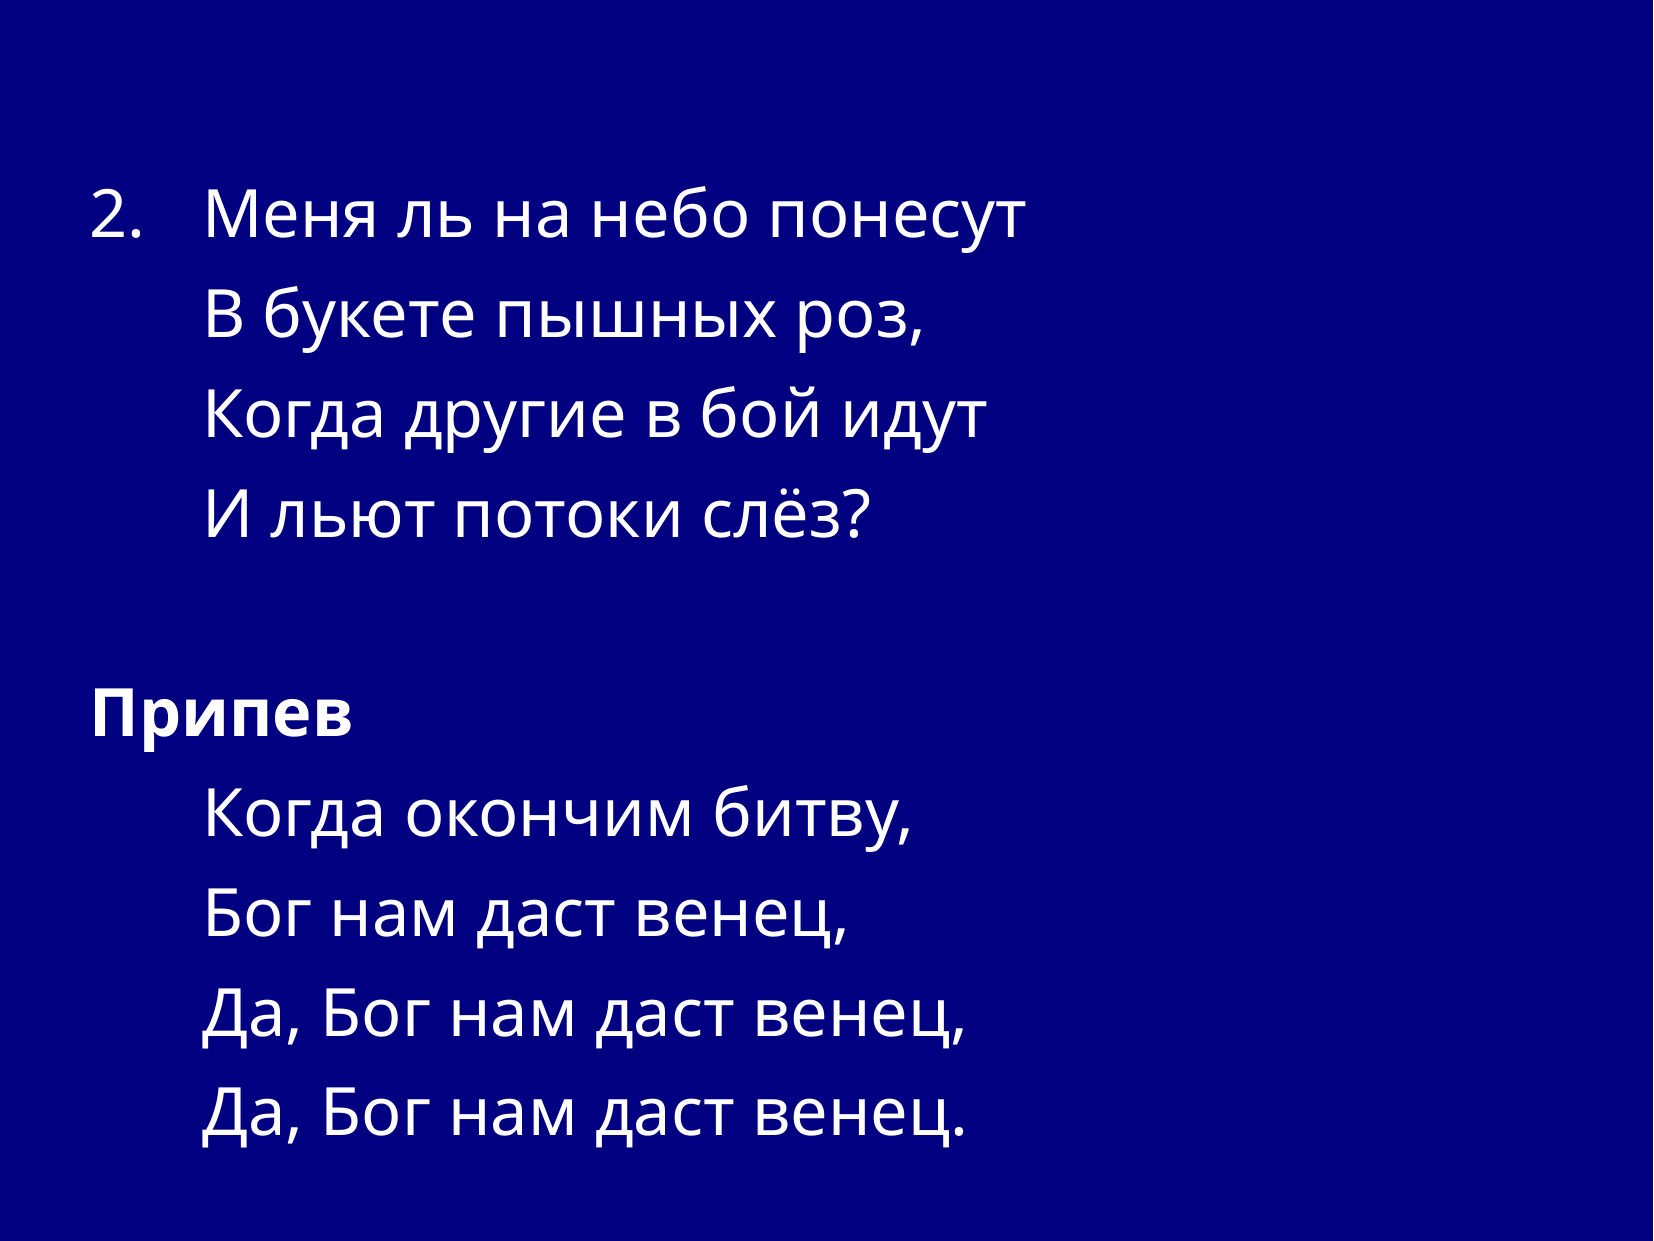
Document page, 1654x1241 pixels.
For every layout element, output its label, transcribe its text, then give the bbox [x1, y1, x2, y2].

text_box 2. Меня ль на небо понесут В букете пышных роз, Когда другие в бой идут И льют потоки слёз? Припев Когда окончим битву, Бог нам даст венец, Да, Бог нам даст венец, Да, Бог нам даст венец. [75, 150, 1576, 1163]
